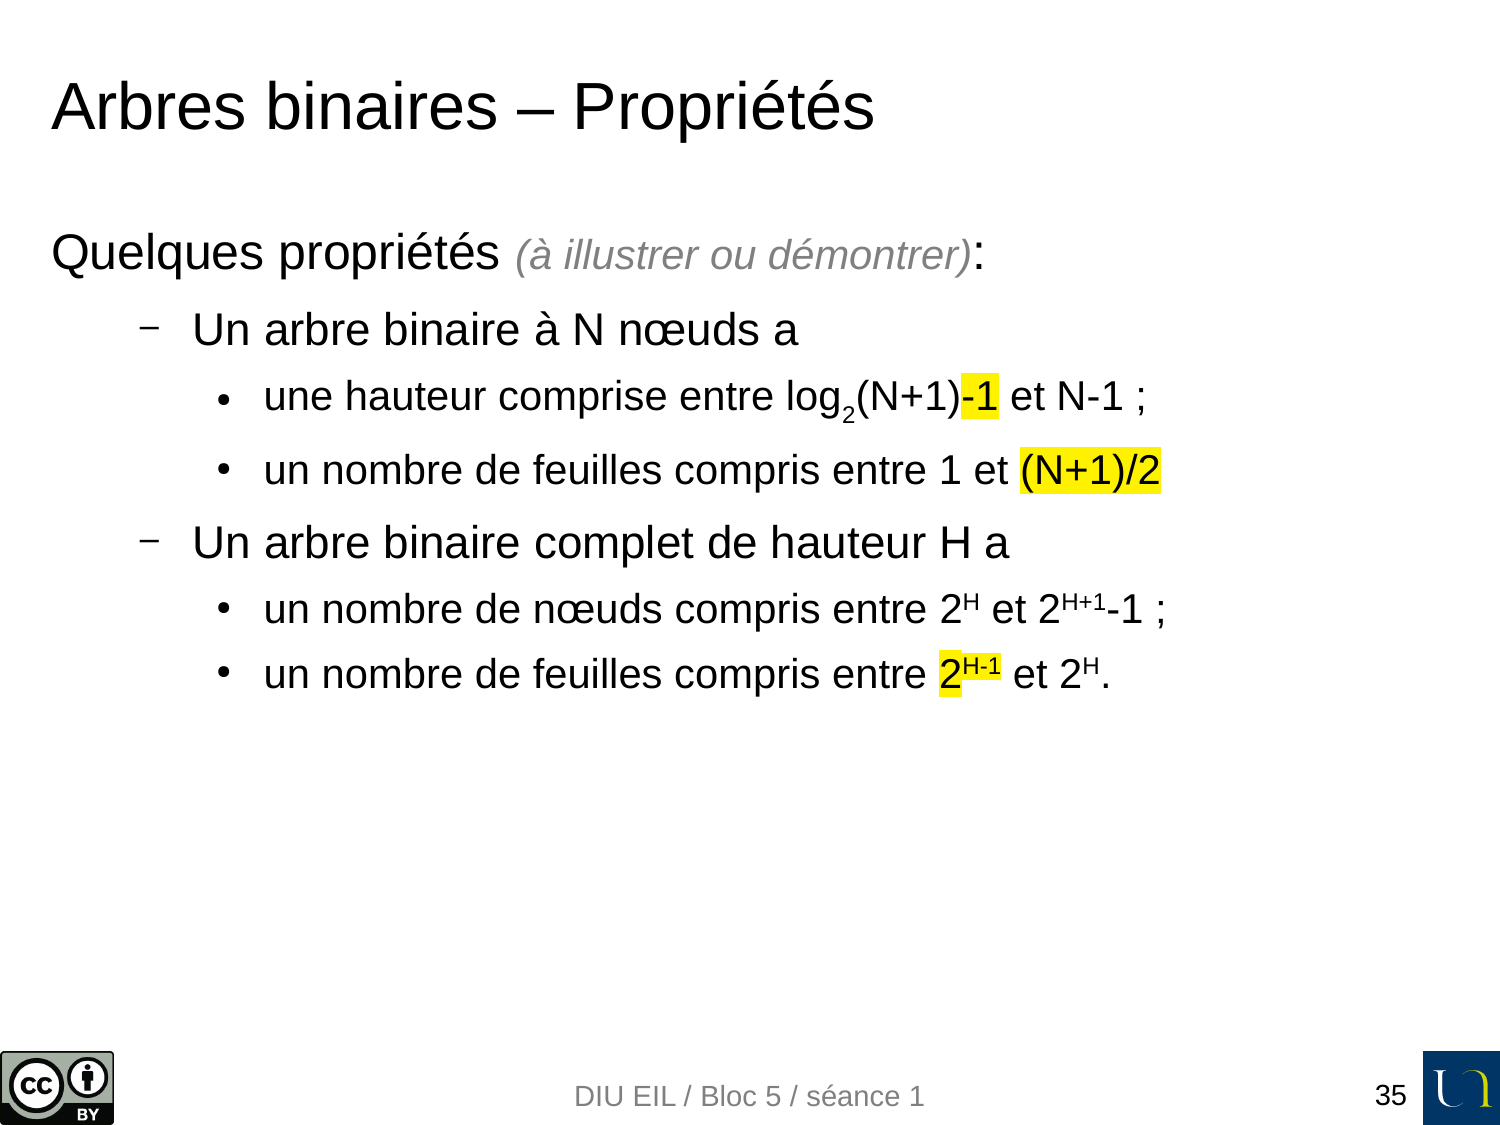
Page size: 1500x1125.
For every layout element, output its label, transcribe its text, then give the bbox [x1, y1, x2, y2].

title Arbres binaires – Propriétés [51, 44, 1449, 170]
picture [1417, 1051, 1500, 1125]
list Quelques propriétés (à illustrer ou démontrer): Un arbre binaire à N nœuds a une hauteur comprise entre log2(N+1)-1 et N-1 ; un nombre de feuilles compris entre 1 et (N+1)/2 Un arbre binaire complet de hauteur H a un nombre de nœuds compris entre 2H et 2H+1-1 ; un nombre de feuilles compris entre 2H-1 et 2H. [51, 224, 1449, 1052]
picture [0, 1051, 114, 1125]
